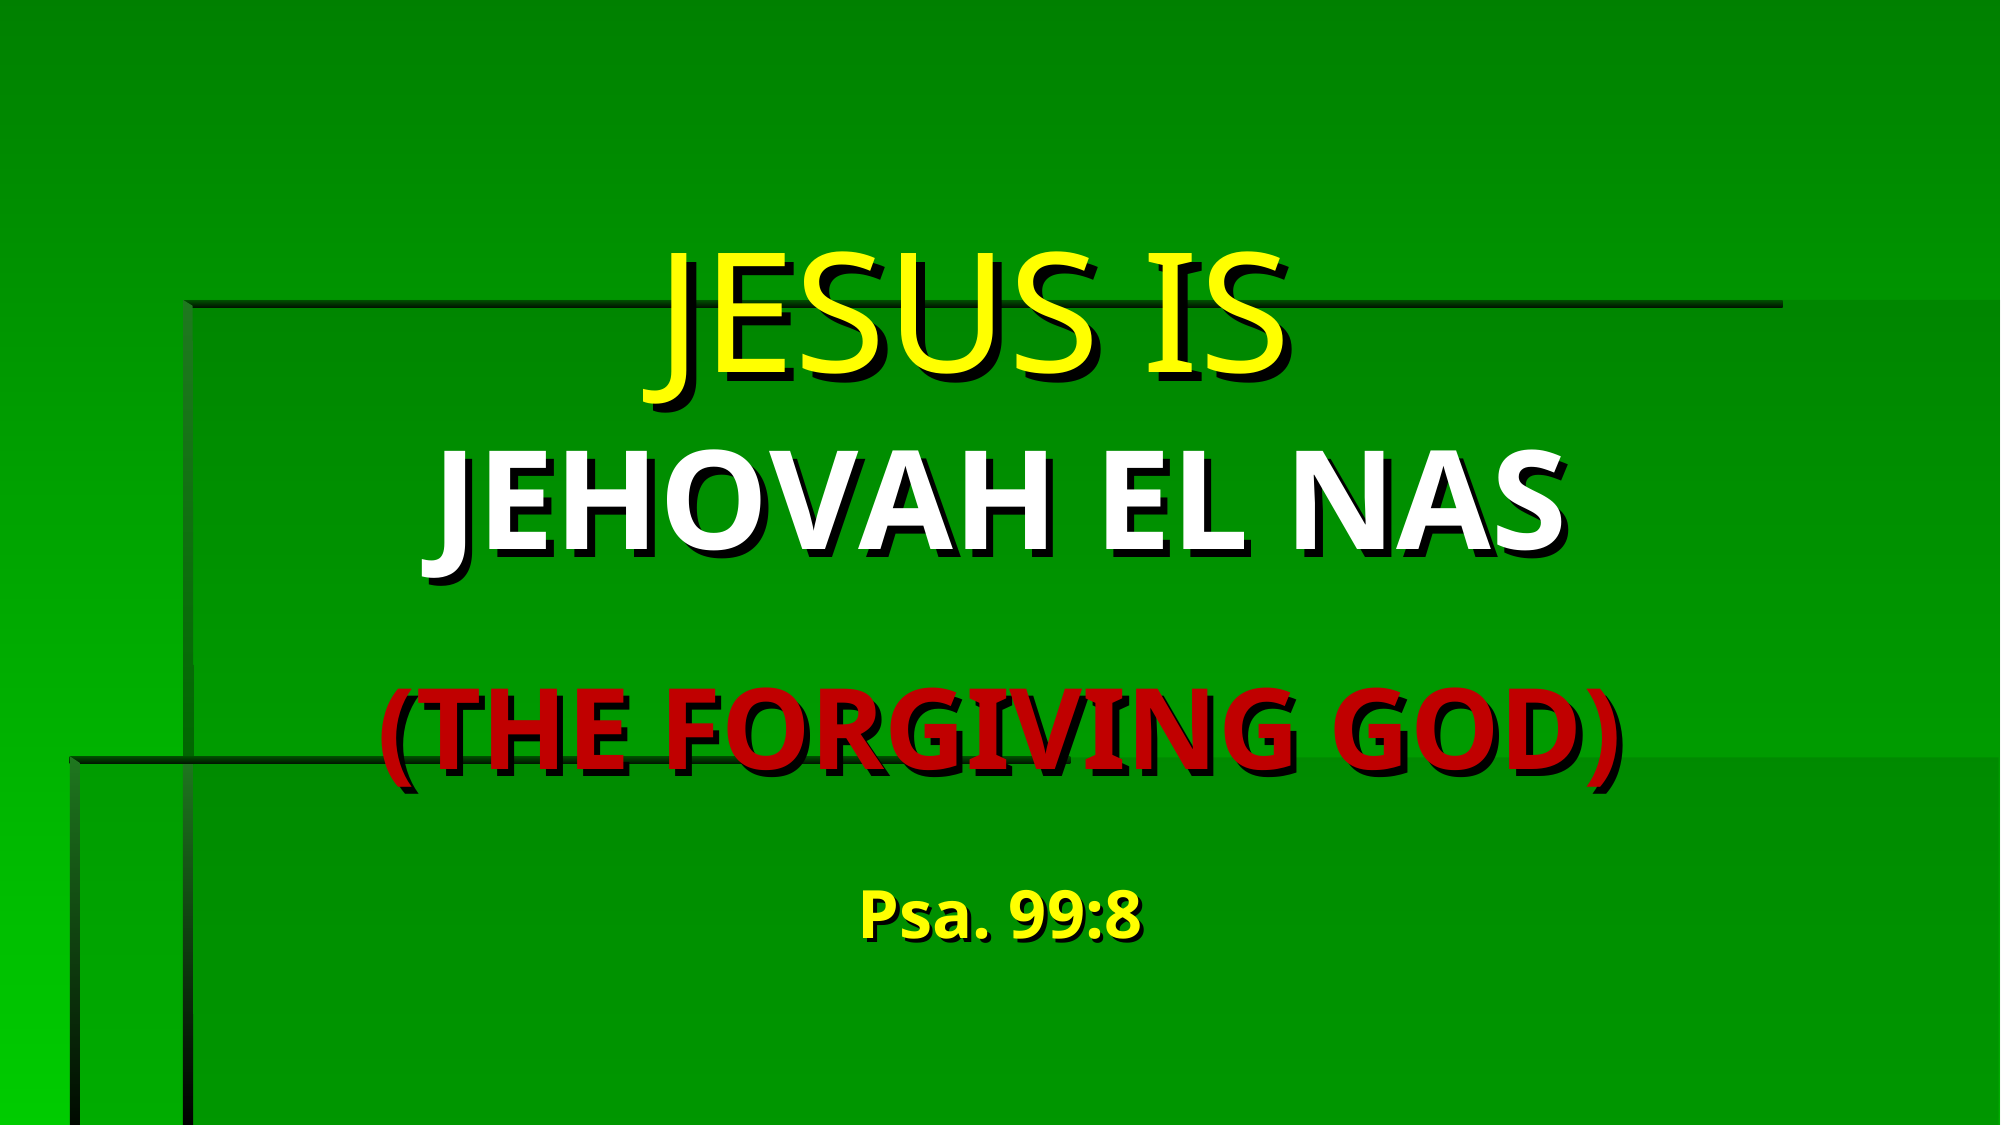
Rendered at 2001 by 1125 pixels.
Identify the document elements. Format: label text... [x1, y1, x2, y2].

title JESUS IS JEHOVAH EL NAS (THE FORGIVING GOD) Psa. 99:8 [0, 0, 2000, 1125]
